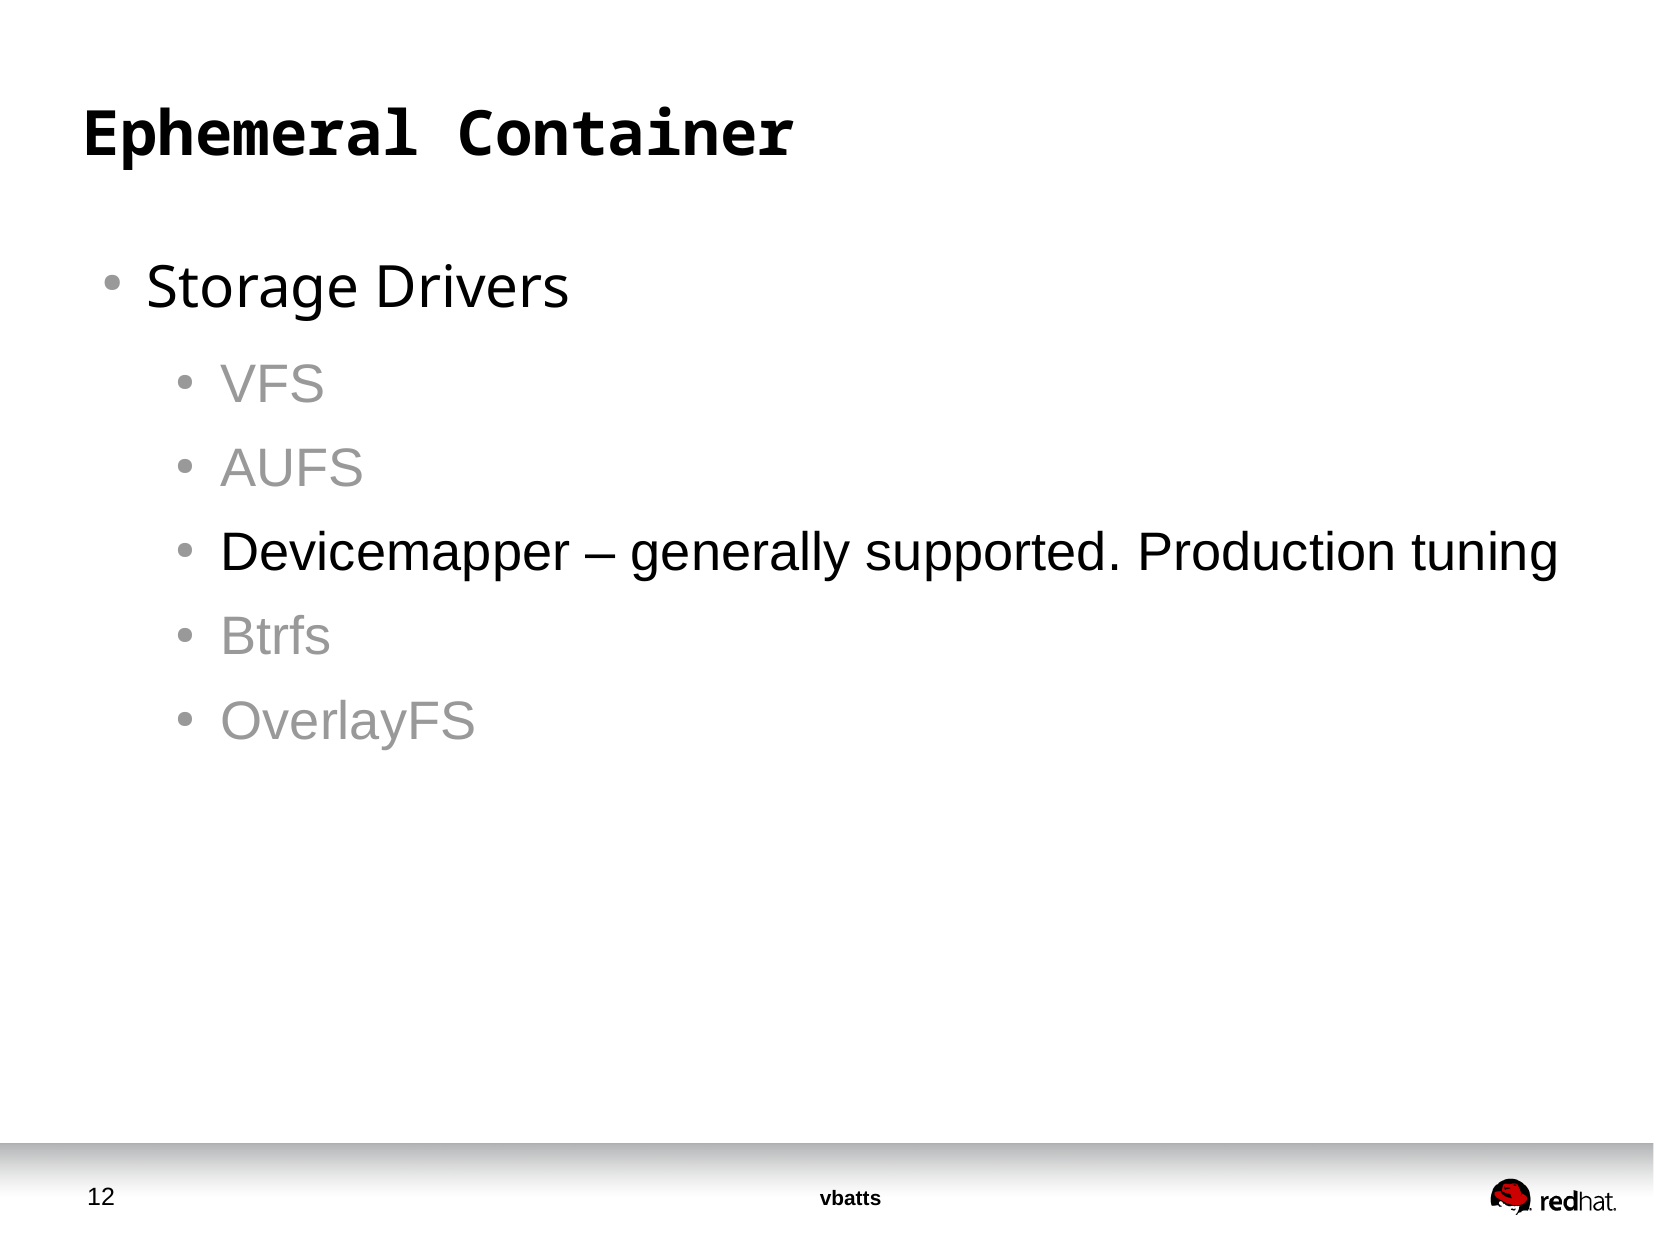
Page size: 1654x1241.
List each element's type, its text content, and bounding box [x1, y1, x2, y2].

picture [0, 1143, 1654, 1241]
list Storage Drivers VFS AUFS Devicemapper – generally supported. Production tuning Btrfs OverlayFS [86, 244, 1576, 1039]
title Ephemeral Container [82, 37, 1571, 226]
